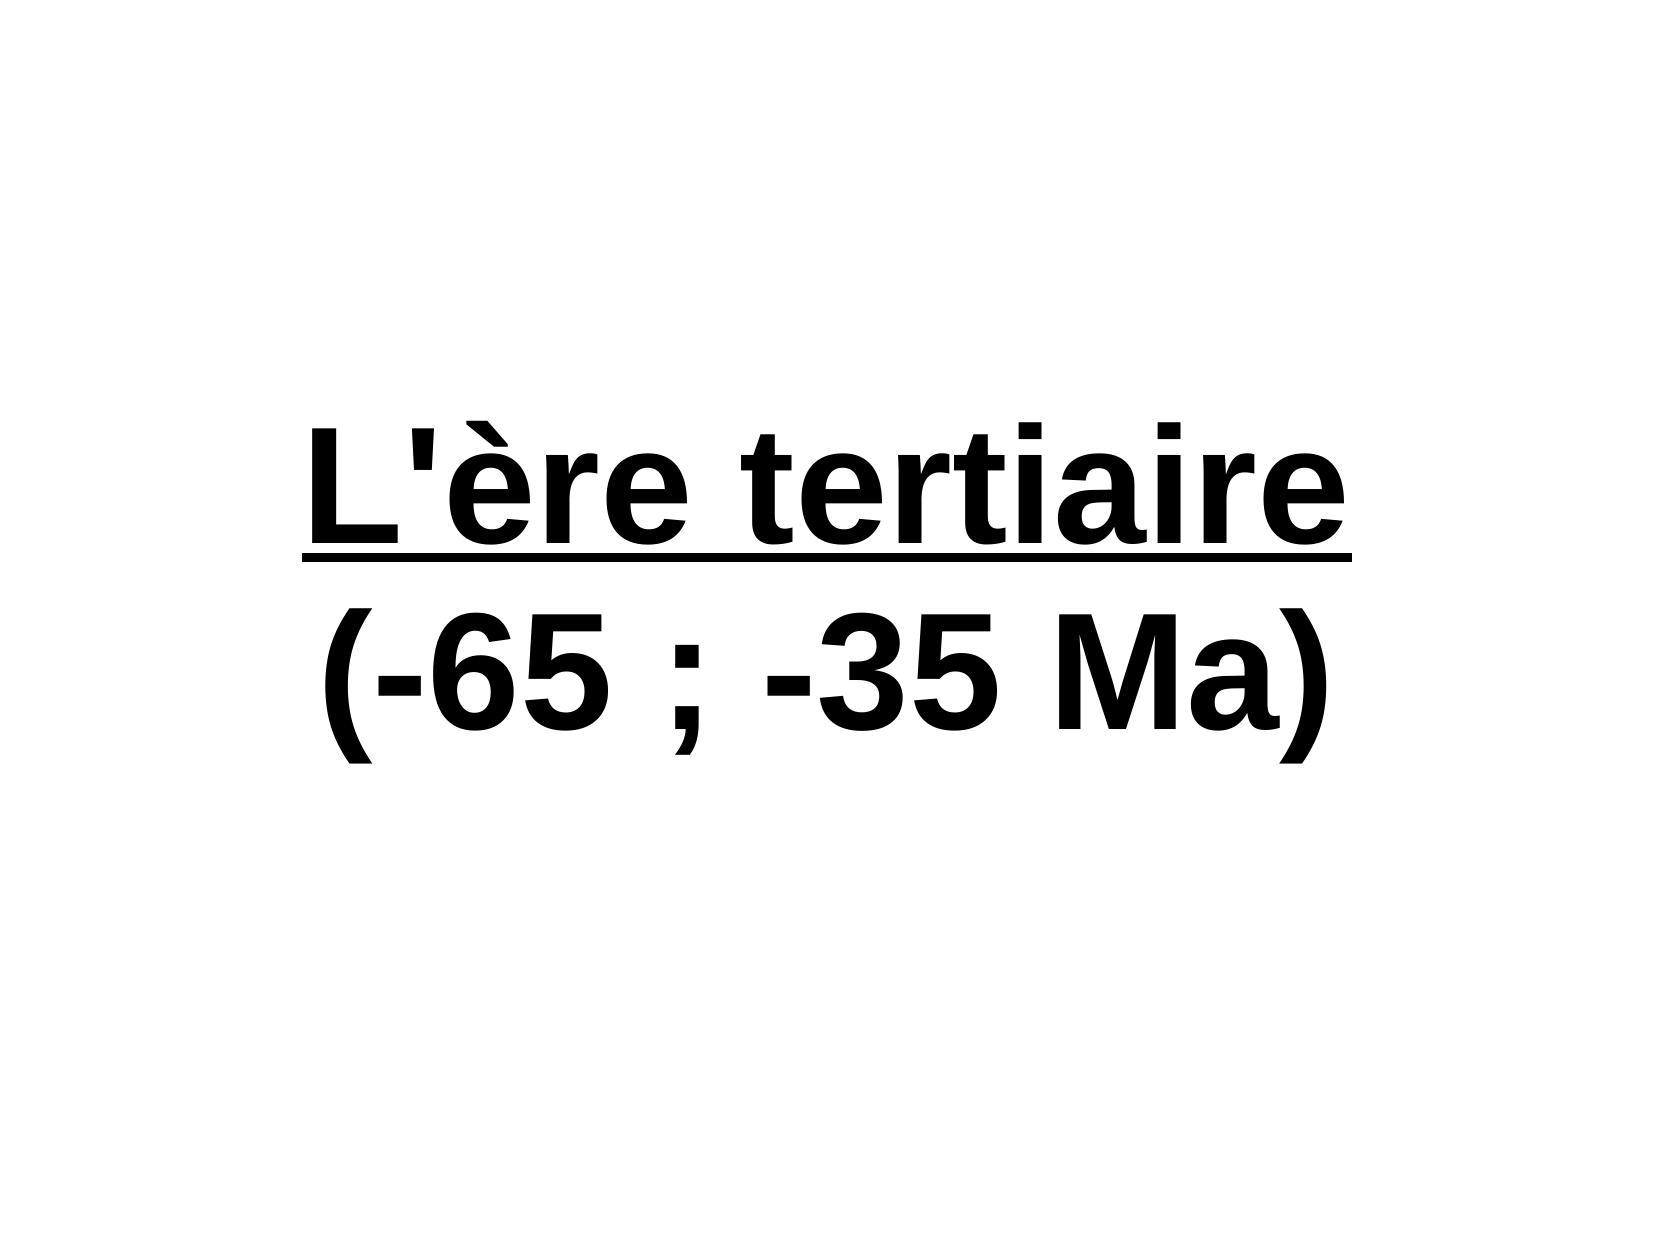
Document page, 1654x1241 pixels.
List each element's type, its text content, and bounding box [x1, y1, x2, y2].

subtitle L'ère tertiaire (-65 ; -35 Ma) [82, 49, 1571, 1109]
